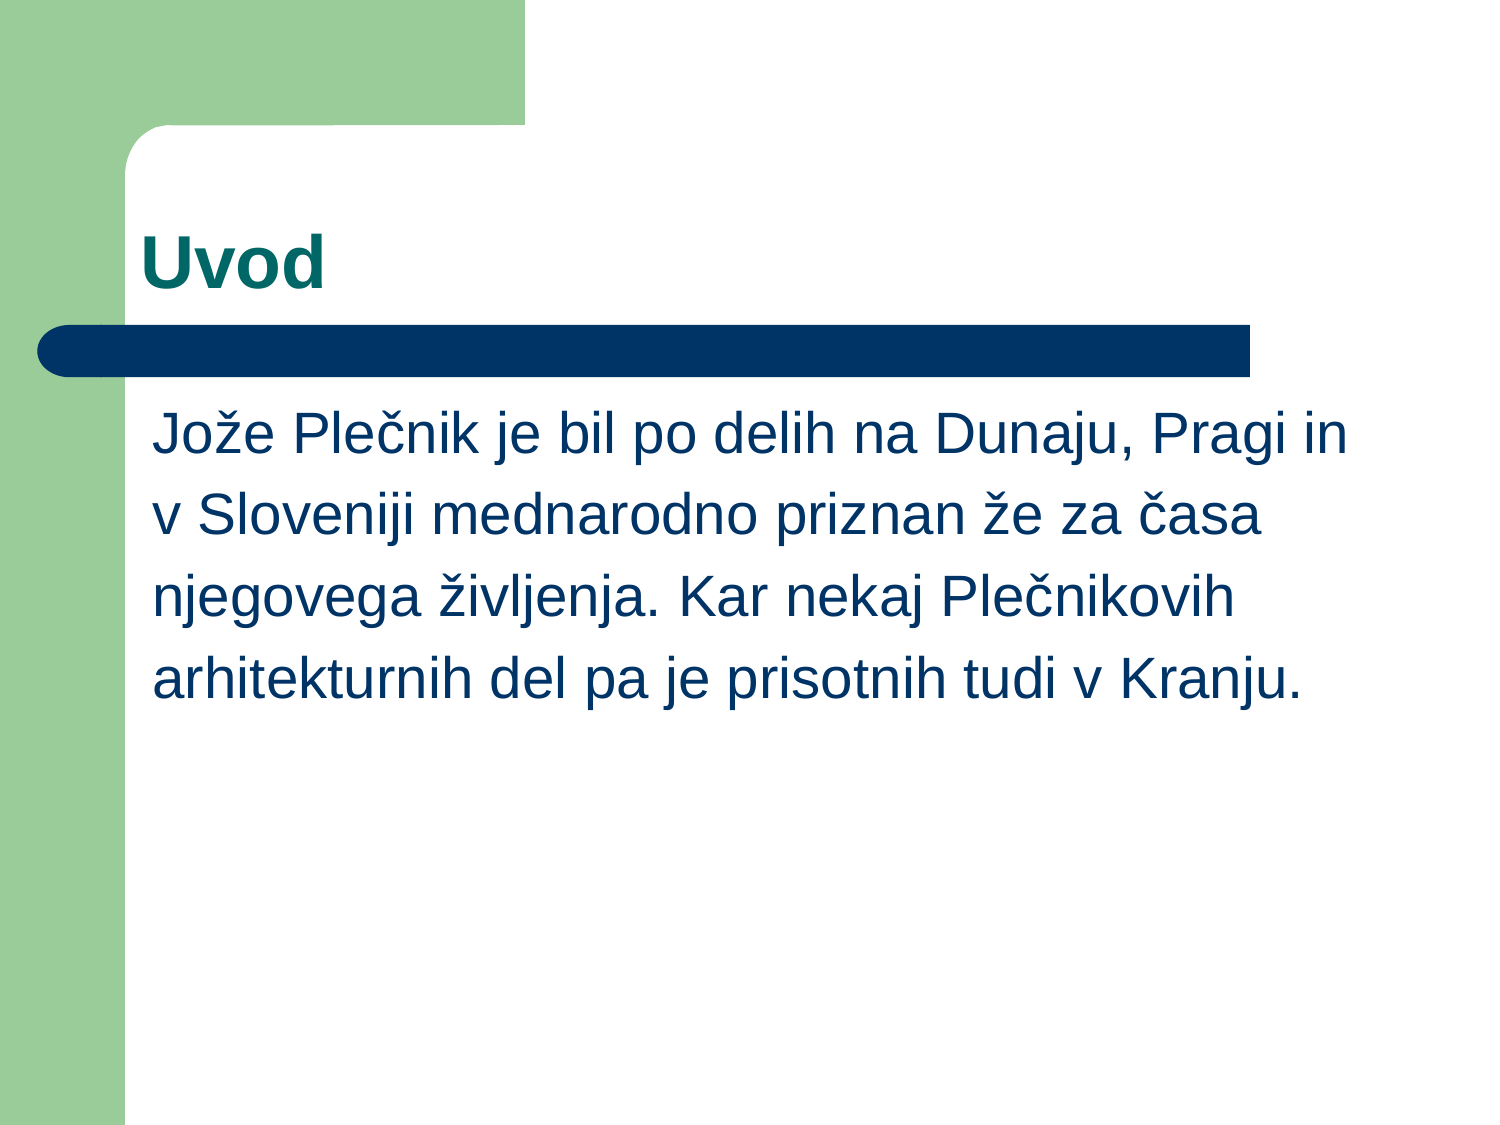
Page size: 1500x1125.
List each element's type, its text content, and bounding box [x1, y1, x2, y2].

list Jože Plečnik je bil po delih na Dunaju, Pragi in v Sloveniji mednarodno priznan že za časa njegovega življenja. Kar nekaj Plečnikovih arhitekturnih del pa je prisotnih tudi v Kranju. [137, 387, 1400, 999]
title Uvod [125, 125, 1425, 313]
